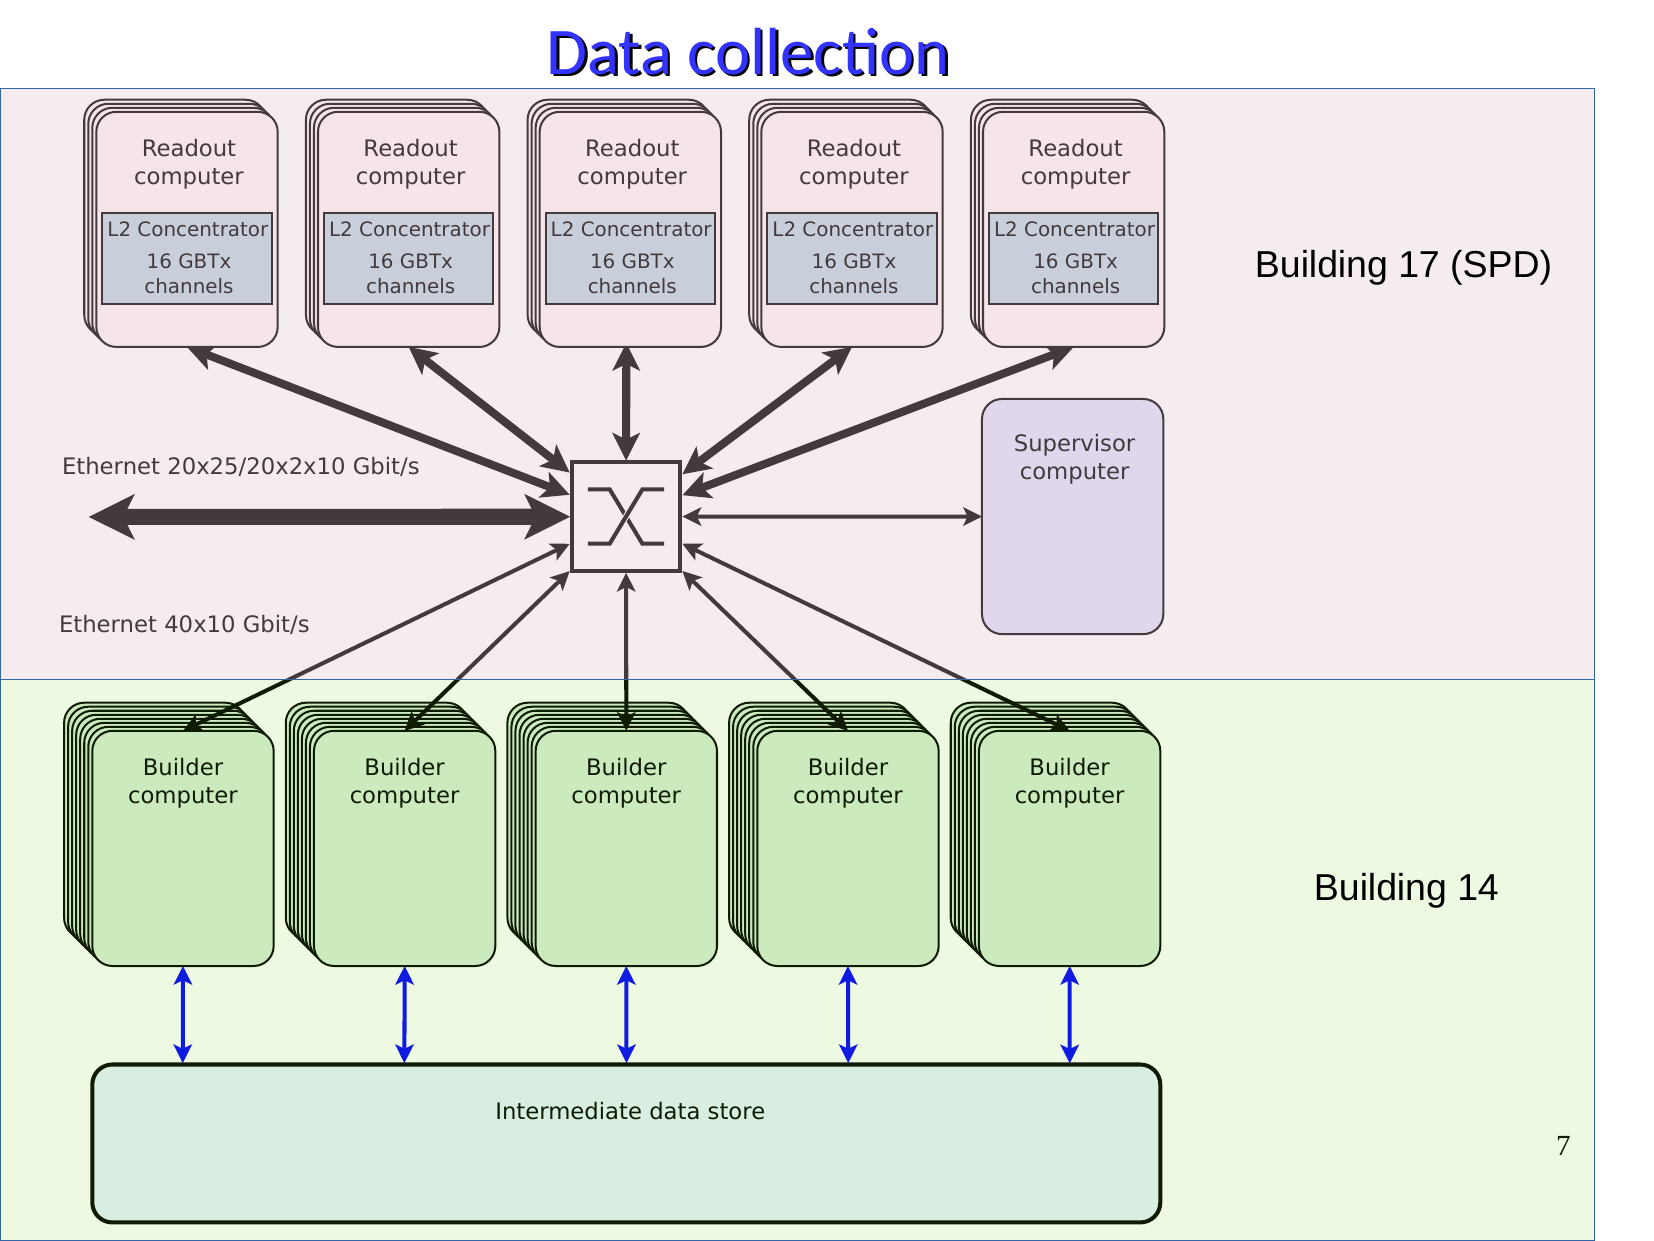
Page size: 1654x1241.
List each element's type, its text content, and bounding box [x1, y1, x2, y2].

text_box Data collection [531, 0, 1123, 88]
text_box Building 17 (SPD) [1240, 236, 1568, 294]
text_box Building 14 [1299, 858, 1514, 916]
text_box [0, 88, 1595, 1241]
